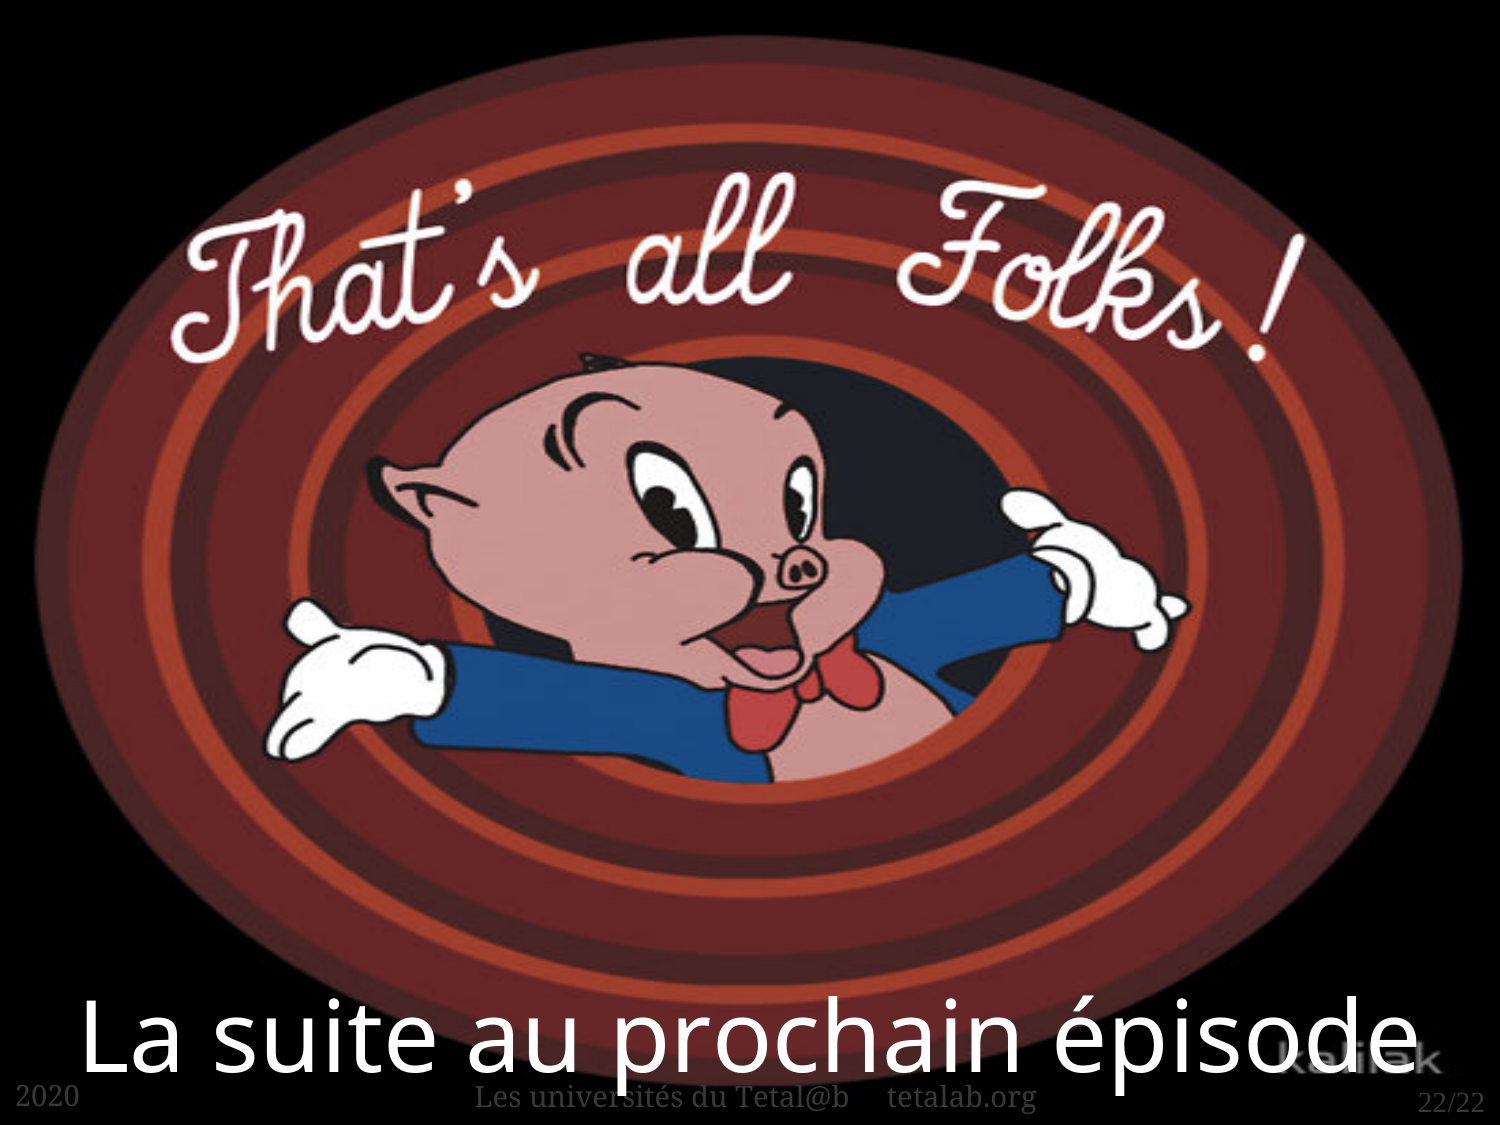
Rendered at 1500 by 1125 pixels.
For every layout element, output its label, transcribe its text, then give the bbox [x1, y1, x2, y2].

title La suite au prochain épisode [0, 933, 1500, 1125]
picture [0, 0, 1500, 933]
